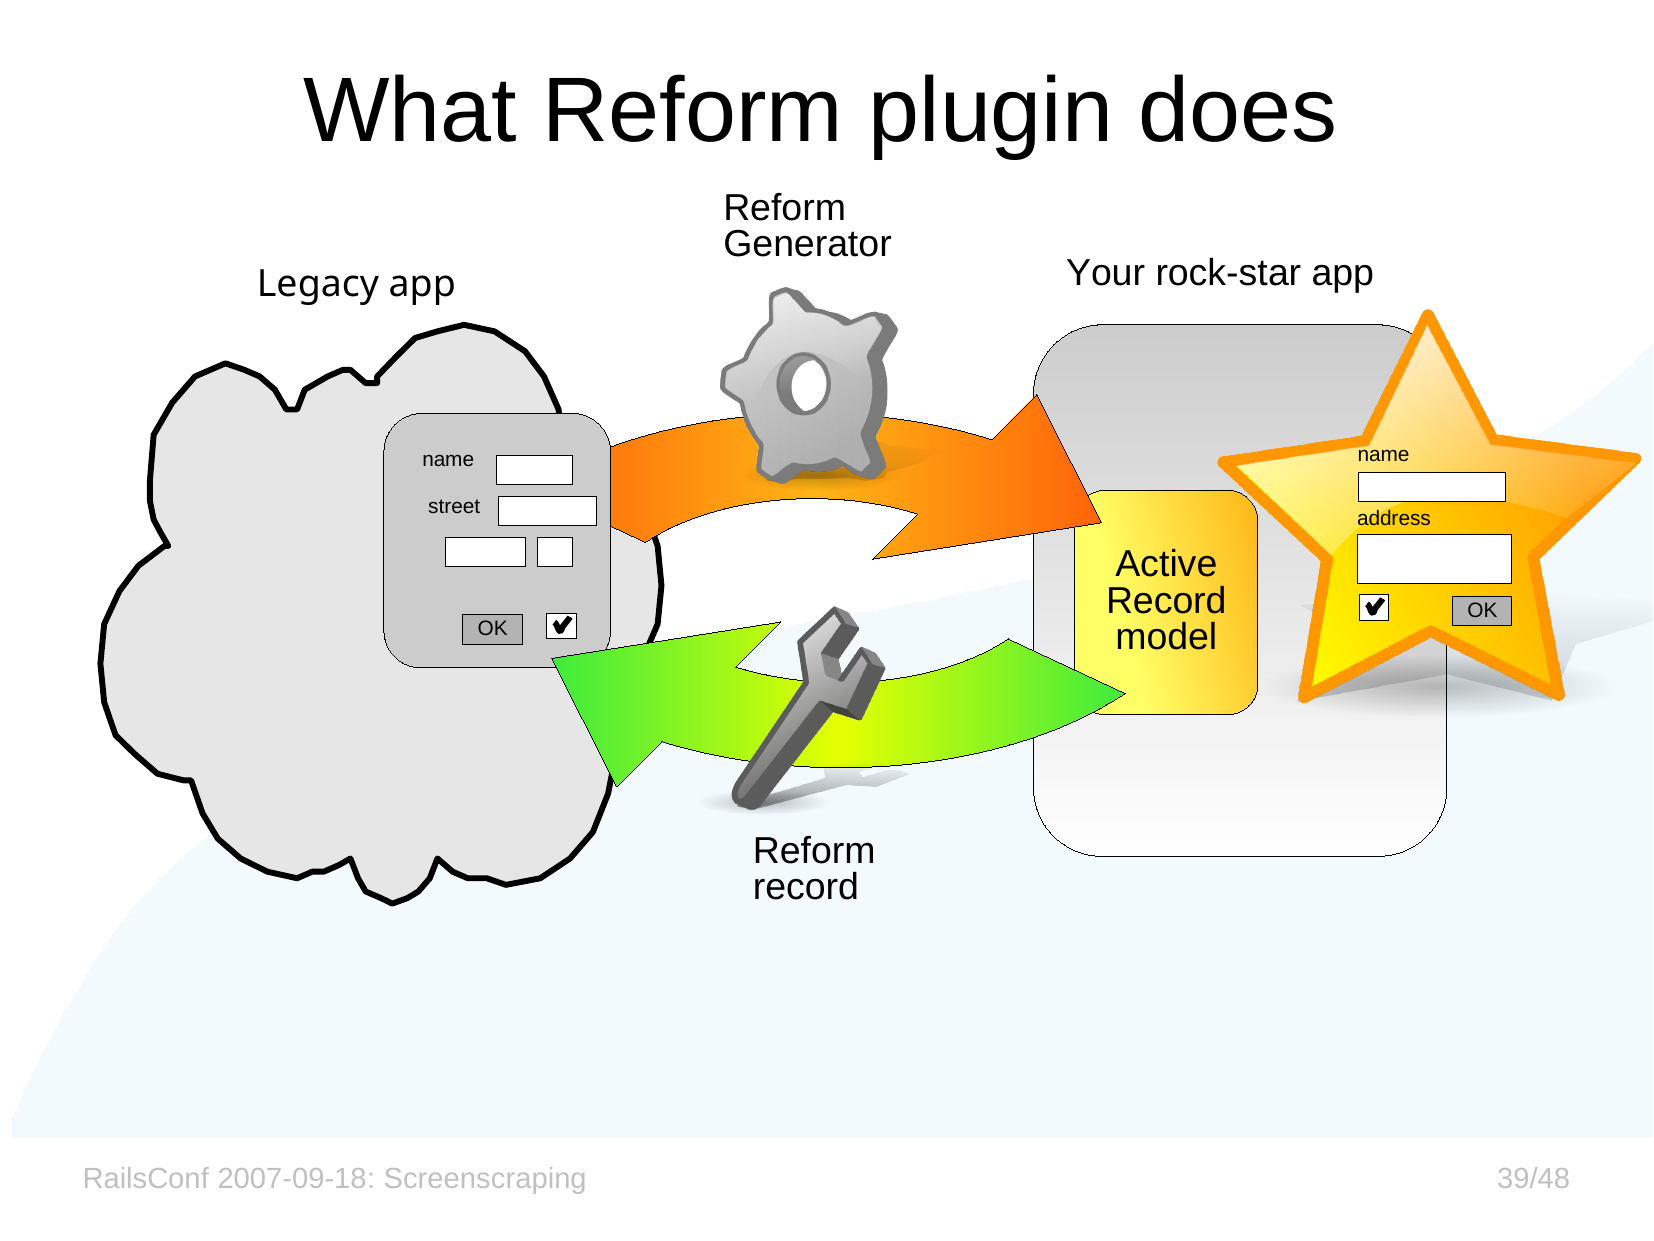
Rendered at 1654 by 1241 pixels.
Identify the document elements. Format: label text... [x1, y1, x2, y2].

text_box [1358, 472, 1506, 502]
text_box [100, 324, 1447, 904]
text_box [1359, 594, 1389, 621]
text_box name [407, 442, 526, 482]
text_box OK [1452, 596, 1512, 626]
picture [11, 0, 1654, 1231]
text_box name [1342, 437, 1462, 476]
text_box Active Record model [1074, 490, 1210, 715]
text_box Reform record [738, 826, 939, 957]
text_box Your rock-star app [1051, 248, 1436, 306]
text_box Legacy app [242, 253, 502, 315]
text_box [1357, 534, 1512, 584]
text_box street [413, 490, 532, 529]
text_box address [1342, 501, 1461, 541]
text_box OK [462, 614, 523, 645]
text_box Reform Generator [708, 183, 945, 278]
title What Reform plugin does [23, 49, 1619, 178]
